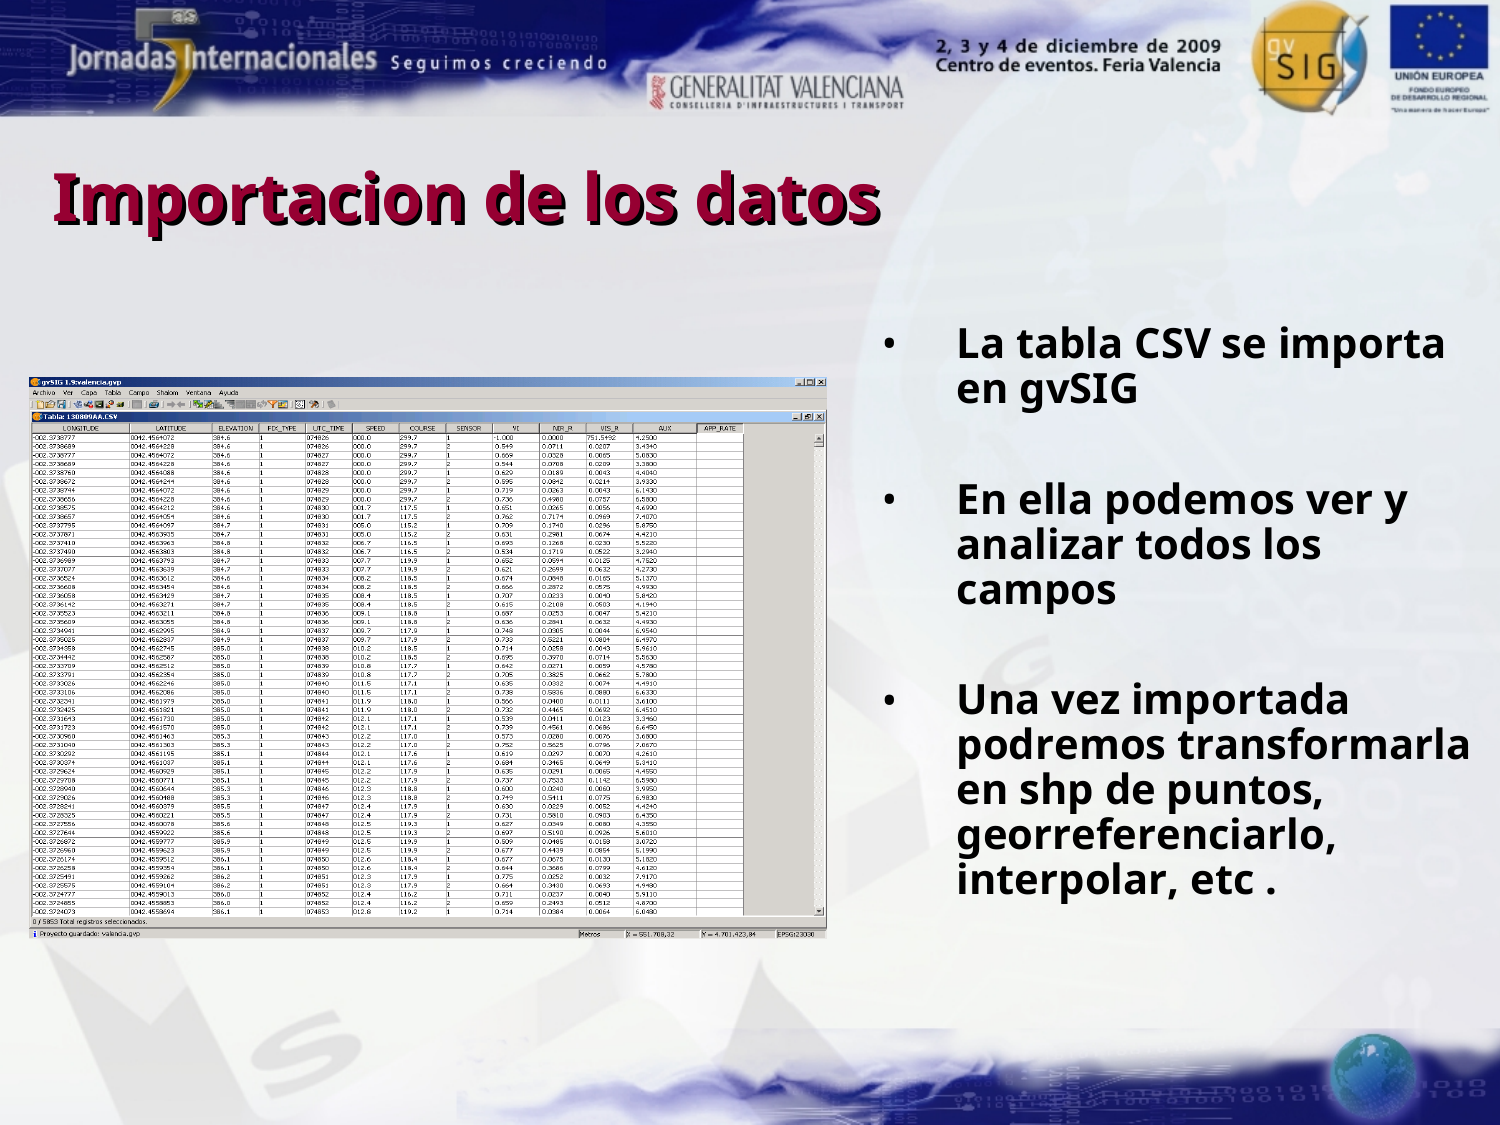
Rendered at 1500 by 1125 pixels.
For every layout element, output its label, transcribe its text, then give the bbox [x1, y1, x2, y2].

title Importacion de los datos [37, 120, 1113, 271]
text_box La tabla CSV se importa en gvSIG En ella podemos ver y analizar todos los campos Una vez importada podremos transformarla en shp de puntos, georreferenciarlo, interpolar, etc . [866, 198, 1500, 1031]
picture [0, 0, 1500, 1125]
